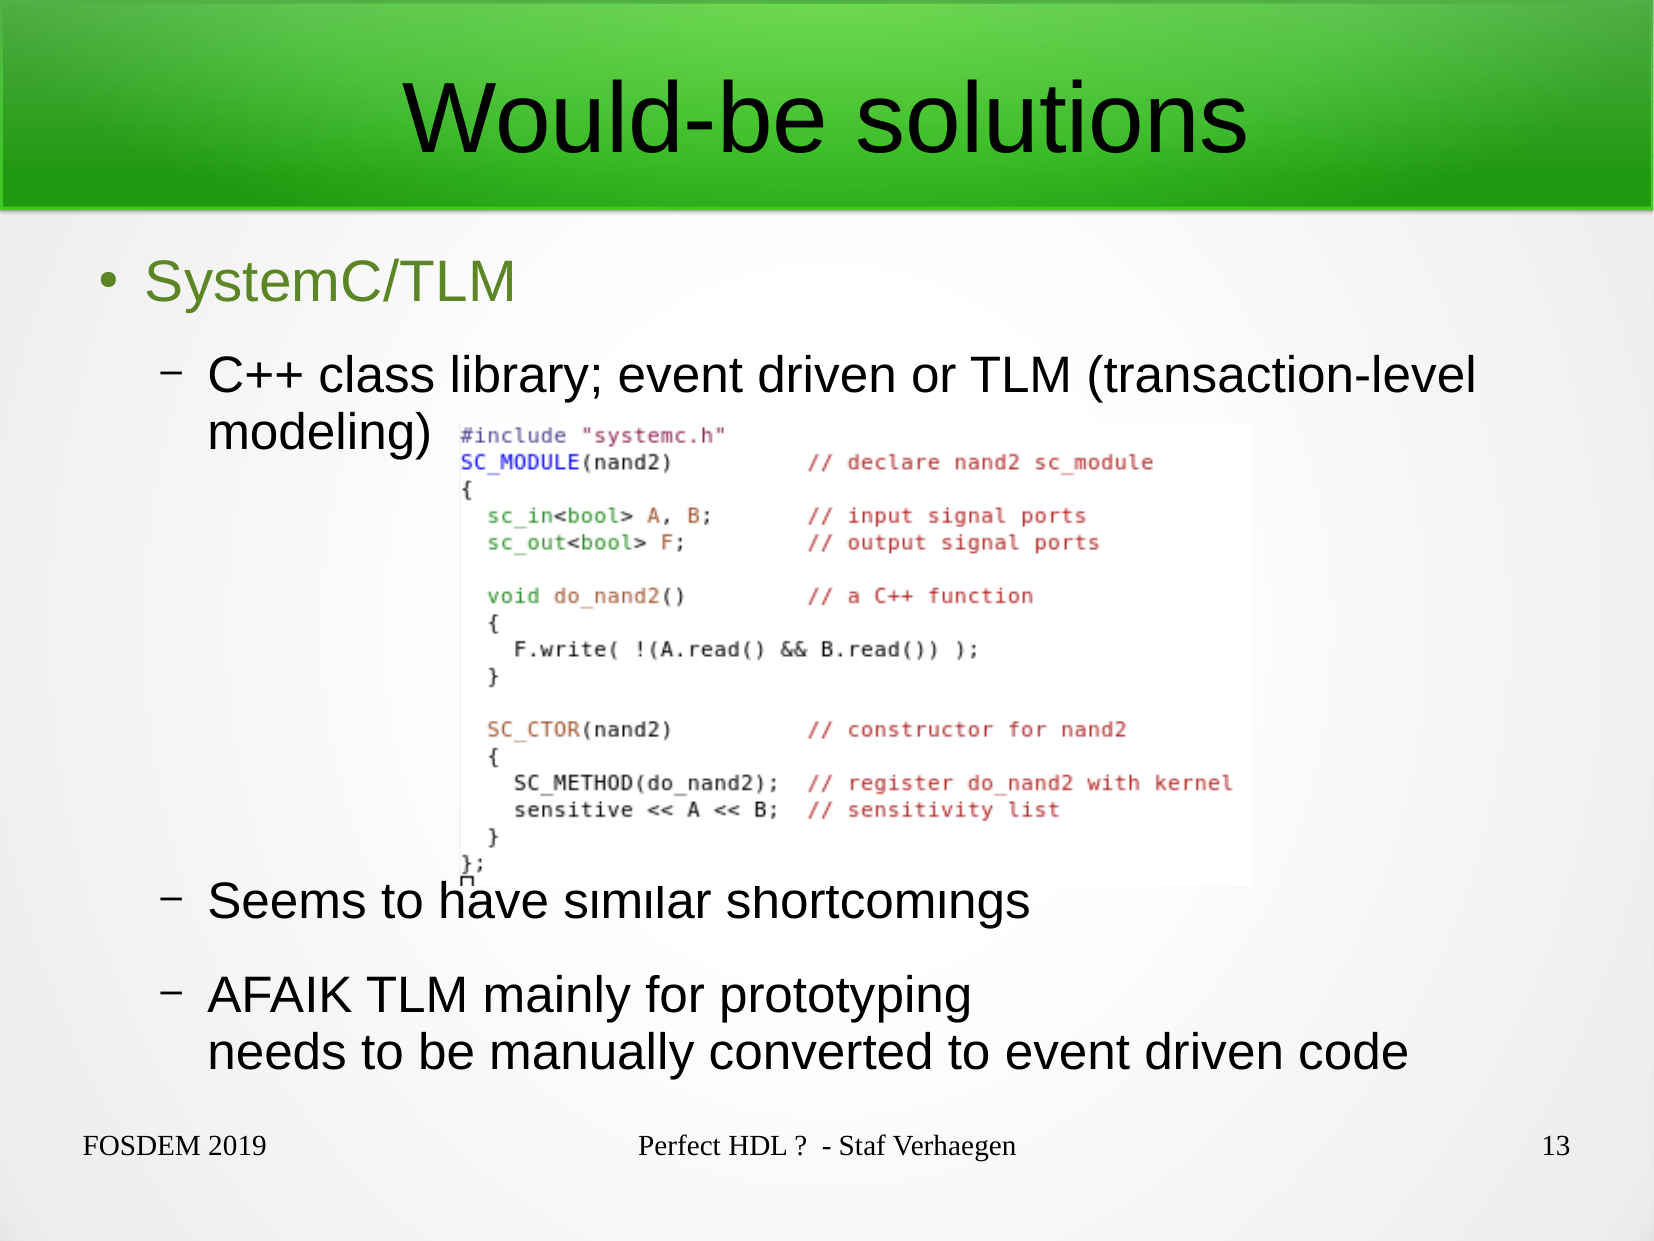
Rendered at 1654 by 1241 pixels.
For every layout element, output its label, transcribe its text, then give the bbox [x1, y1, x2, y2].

title Would-be solutions [82, 47, 1571, 189]
list SystemC/TLM C++ class library; event driven or TLM (transaction-level modeling) Seems to have similar shortcomings AFAIK TLM mainly for prototyping needs to be manually converted to event driven code [82, 248, 1571, 1087]
picture [459, 424, 1252, 886]
